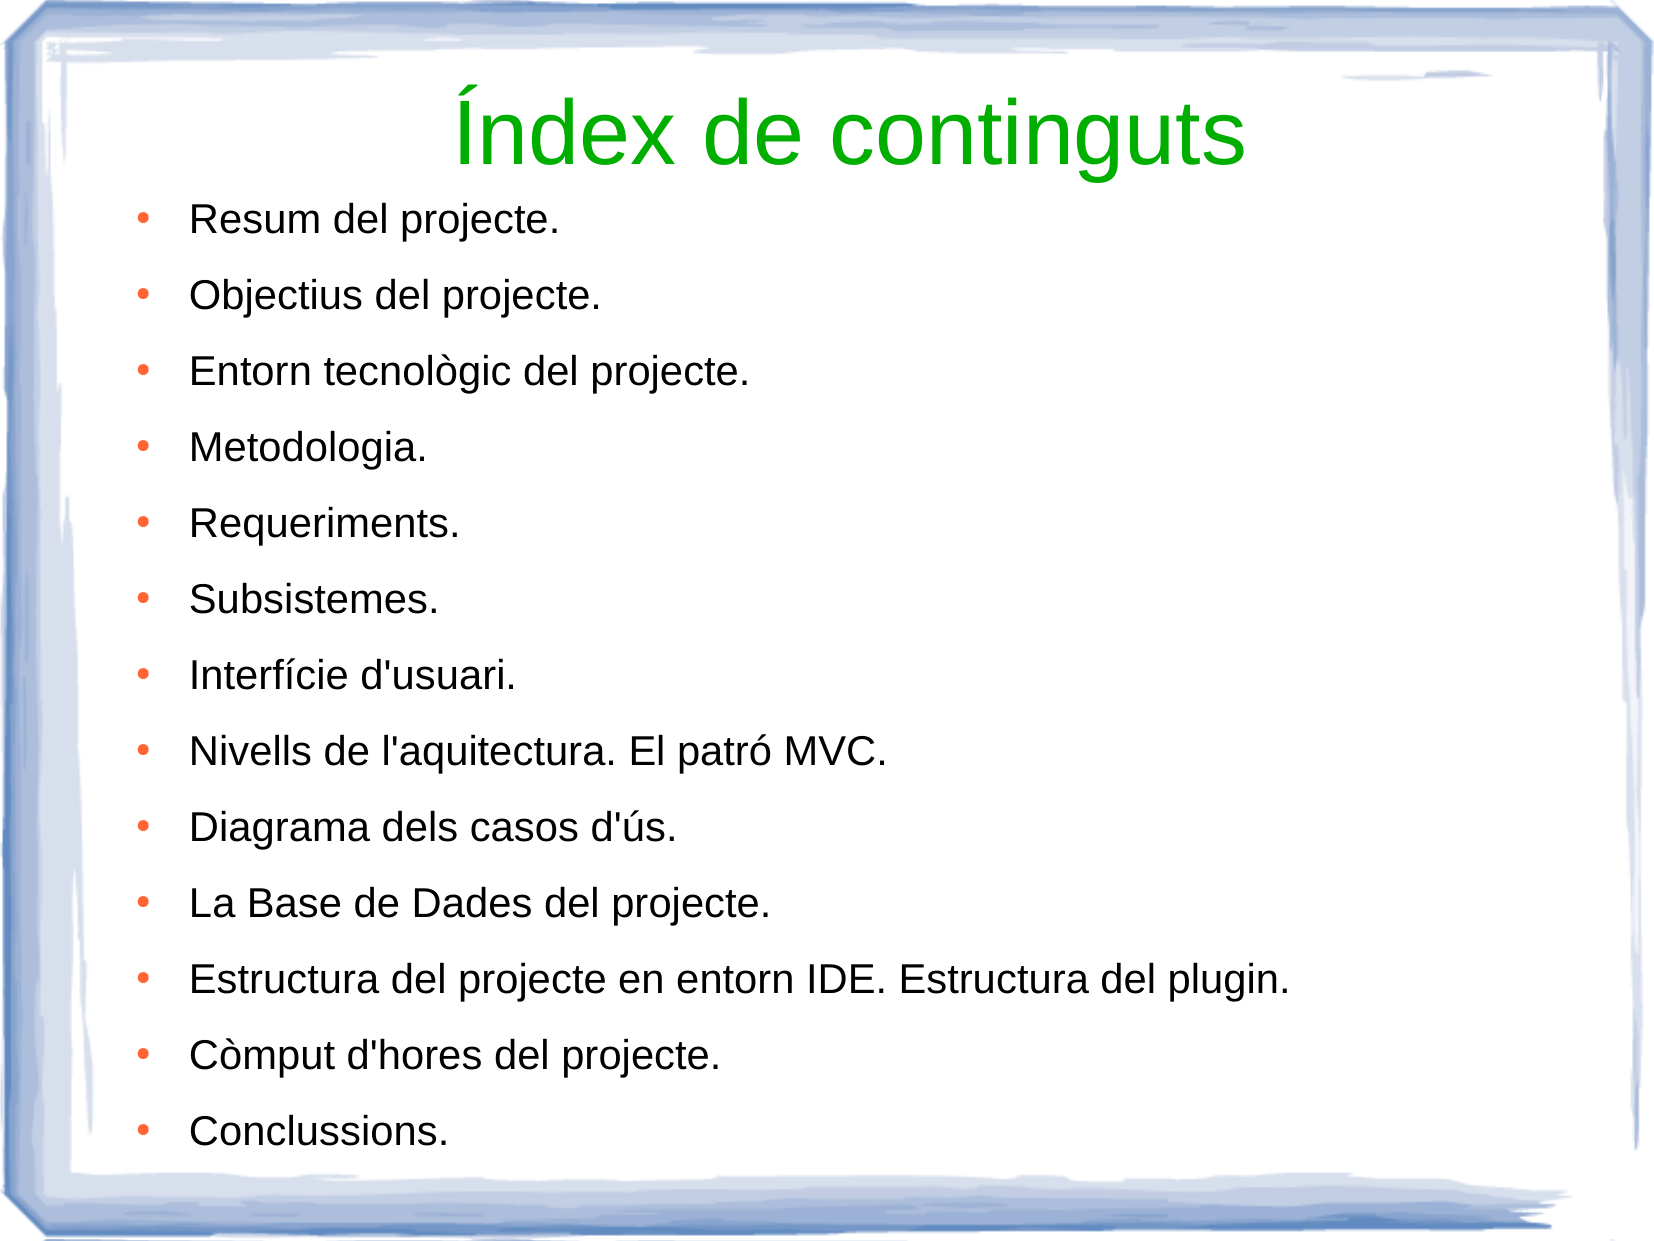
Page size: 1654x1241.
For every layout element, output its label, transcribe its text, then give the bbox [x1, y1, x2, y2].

list Resum del projecte. Objectius del projecte. Entorn tecnològic del projecte. Metodologia. Requeriments. Subsistemes. Interfície d'usuari. Nivells de l'aquitectura. El patró MVC. Diagrama dels casos d'ús. La Base de Dades del projecte. Estructura del projecte en entorn IDE. Estructura del plugin. Còmput d'hores del projecte. Conclussions. [118, 195, 1571, 1158]
title Índex de continguts [106, 29, 1595, 237]
picture [0, 0, 1654, 1241]
